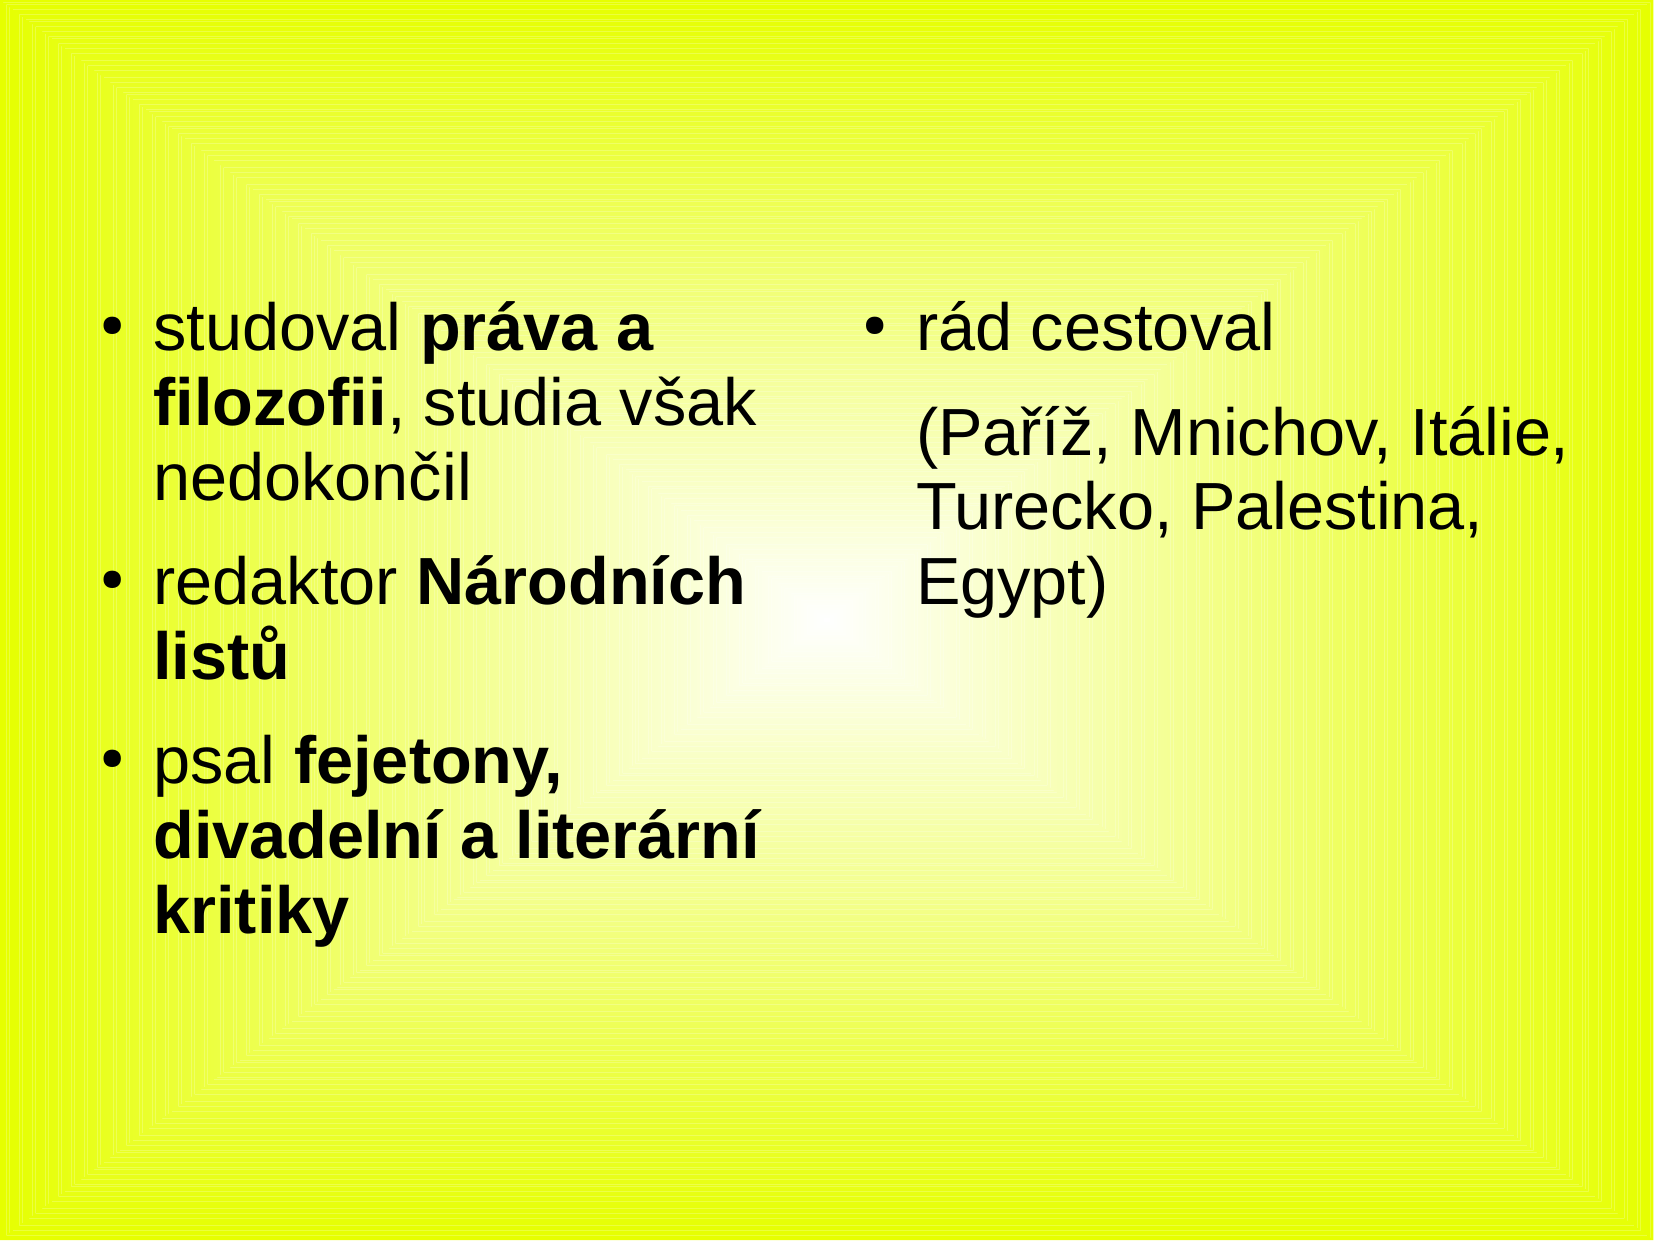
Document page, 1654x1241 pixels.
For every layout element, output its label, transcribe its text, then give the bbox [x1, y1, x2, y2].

list studoval práva a filozofii, studia však nedokončil redaktor Národních listů psal fejetony, divadelní a literární kritiky [82, 290, 809, 1109]
list rád cestoval (Paříž, Mnichov, Itálie, Turecko, Palestina, Egypt) [845, 290, 1572, 1109]
